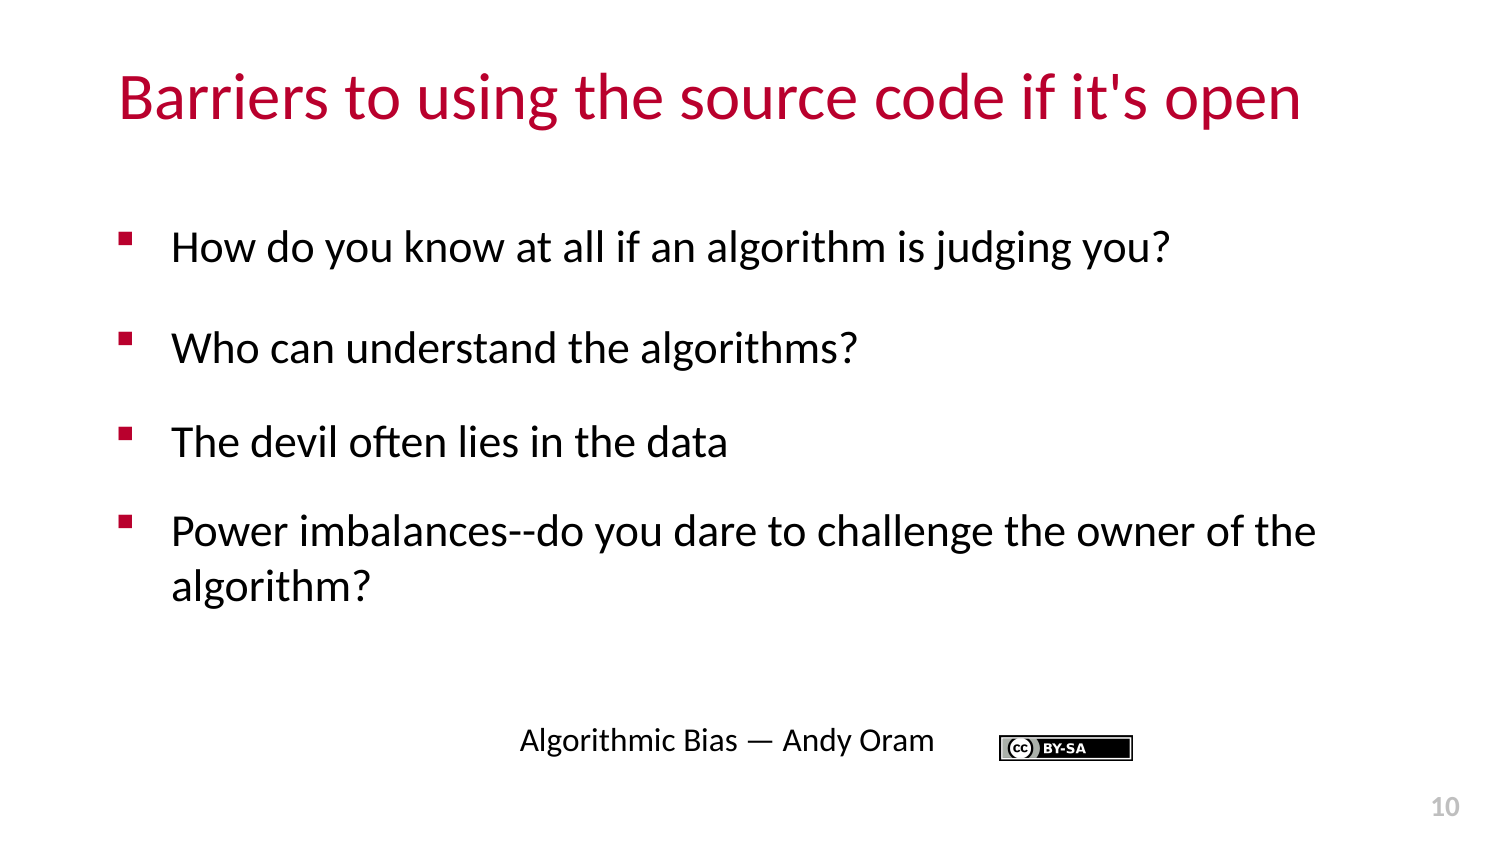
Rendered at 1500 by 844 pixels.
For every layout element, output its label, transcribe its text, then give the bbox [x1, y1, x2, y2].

title Barriers to using the source code if it's open [103, 45, 1397, 197]
list The devil often lies in the data [100, 404, 1394, 480]
slide_number <number> [1125, 782, 1475, 828]
list Who can understand the algorithms? [100, 309, 1394, 386]
picture [999, 735, 1133, 761]
list Algorithmic Bias — Andy Oram [207, 715, 1248, 794]
list Power imbalances--do you dare to challenge the owner of the algorithm? [100, 492, 1394, 569]
list How do you know at all if an algorithm is judging you? [99, 209, 1394, 286]
